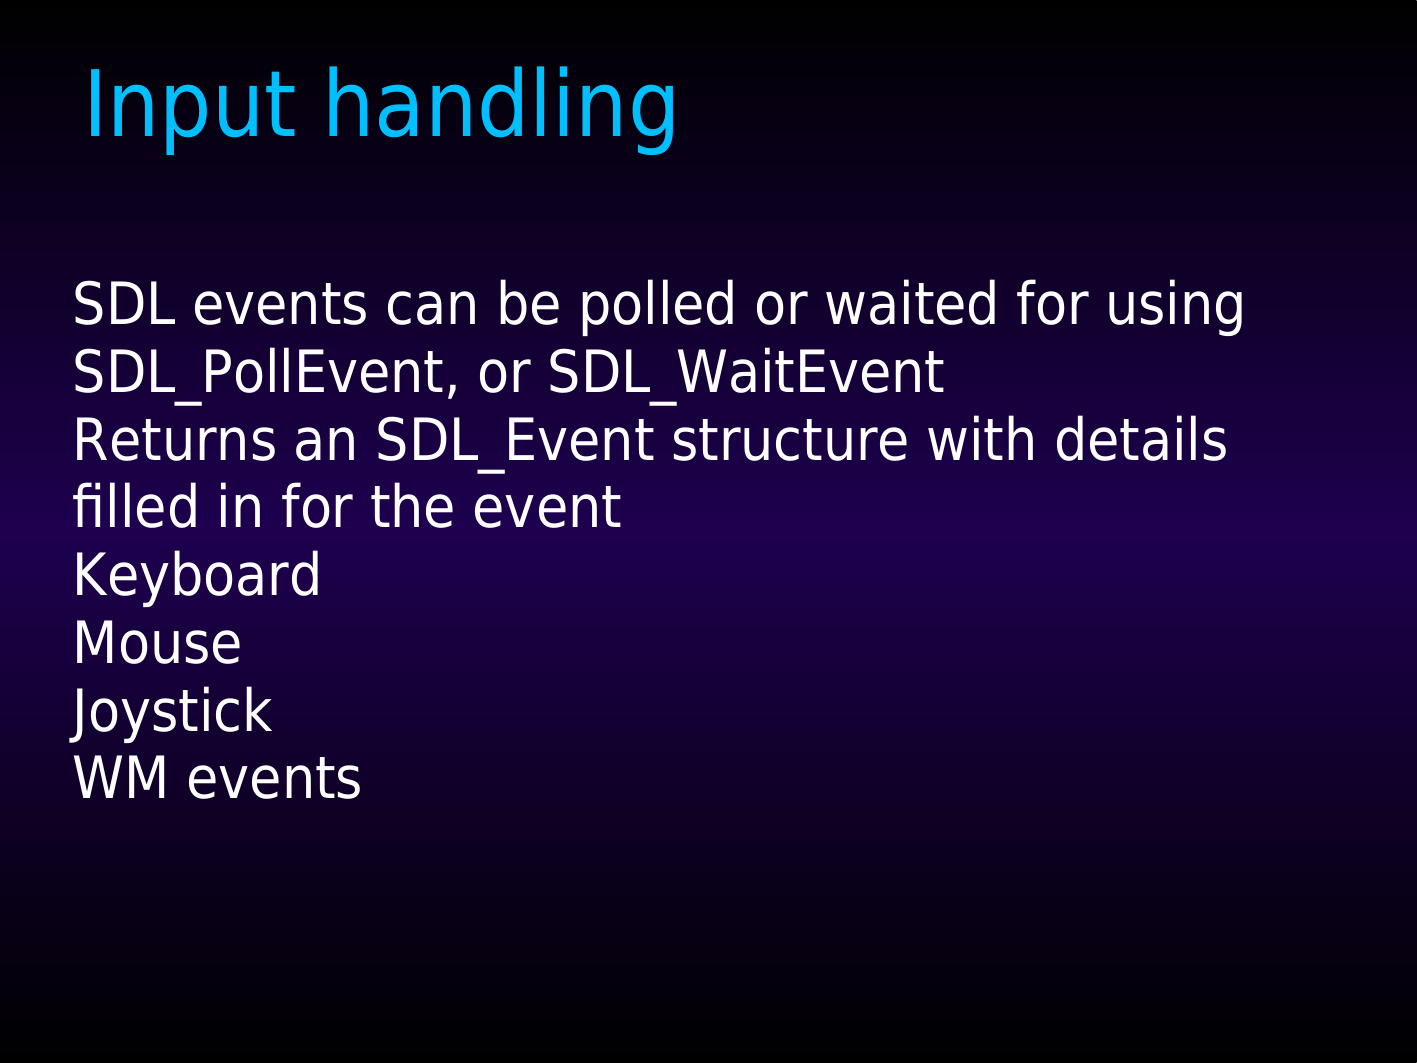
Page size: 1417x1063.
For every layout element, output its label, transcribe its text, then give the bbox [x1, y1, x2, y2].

text_box SDL events can be polled or waited for using SDL_PollEvent, or SDL_WaitEvent Returns an SDL_Event structure with details filled in for the event Keyboard Mouse Joystick WM events [72, 270, 1344, 813]
text_box Input handling [83, 51, 1355, 159]
